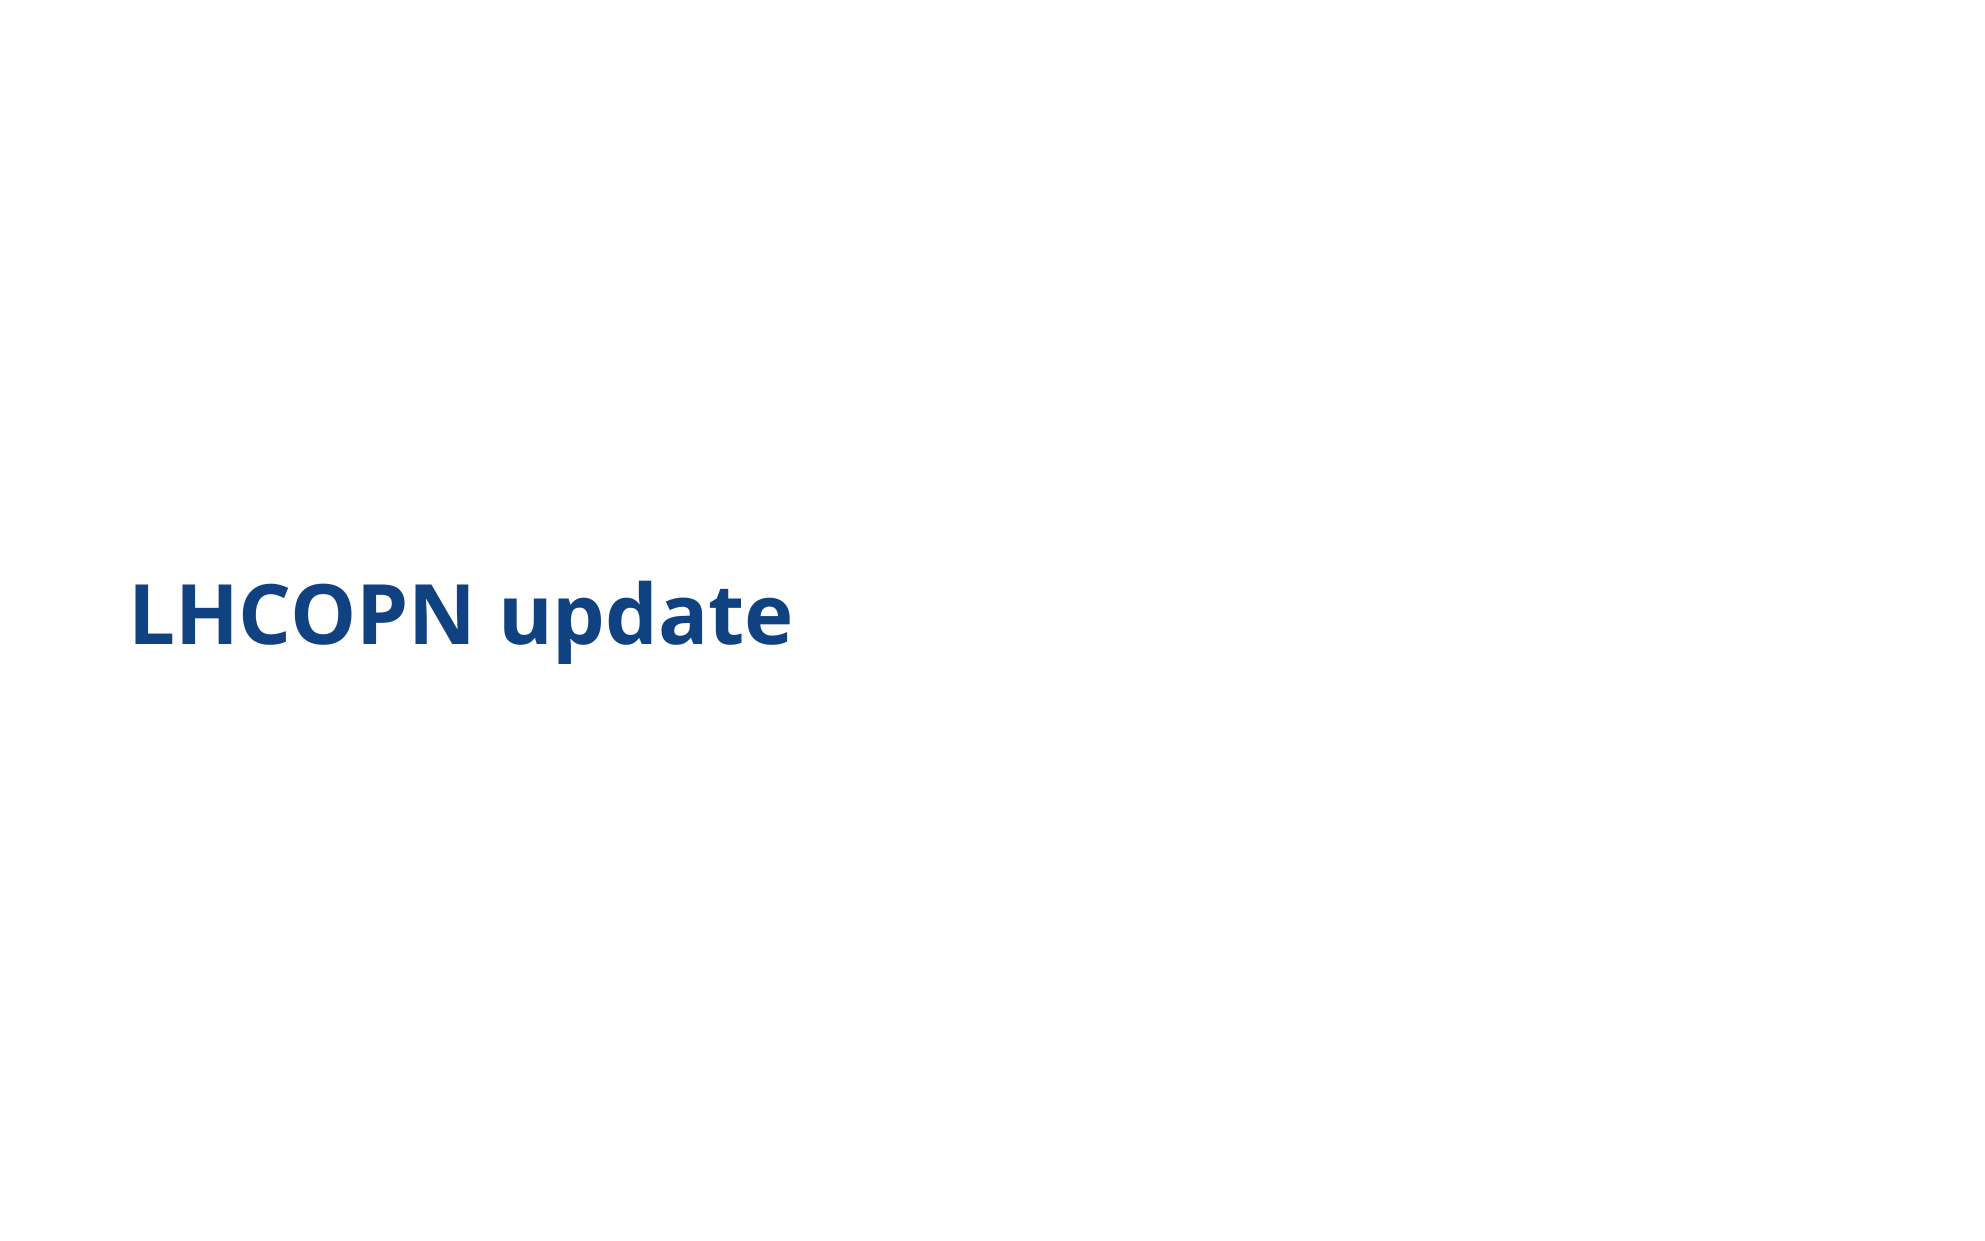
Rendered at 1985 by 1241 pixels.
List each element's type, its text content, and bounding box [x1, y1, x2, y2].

title LHCOPN update [128, 522, 1890, 703]
